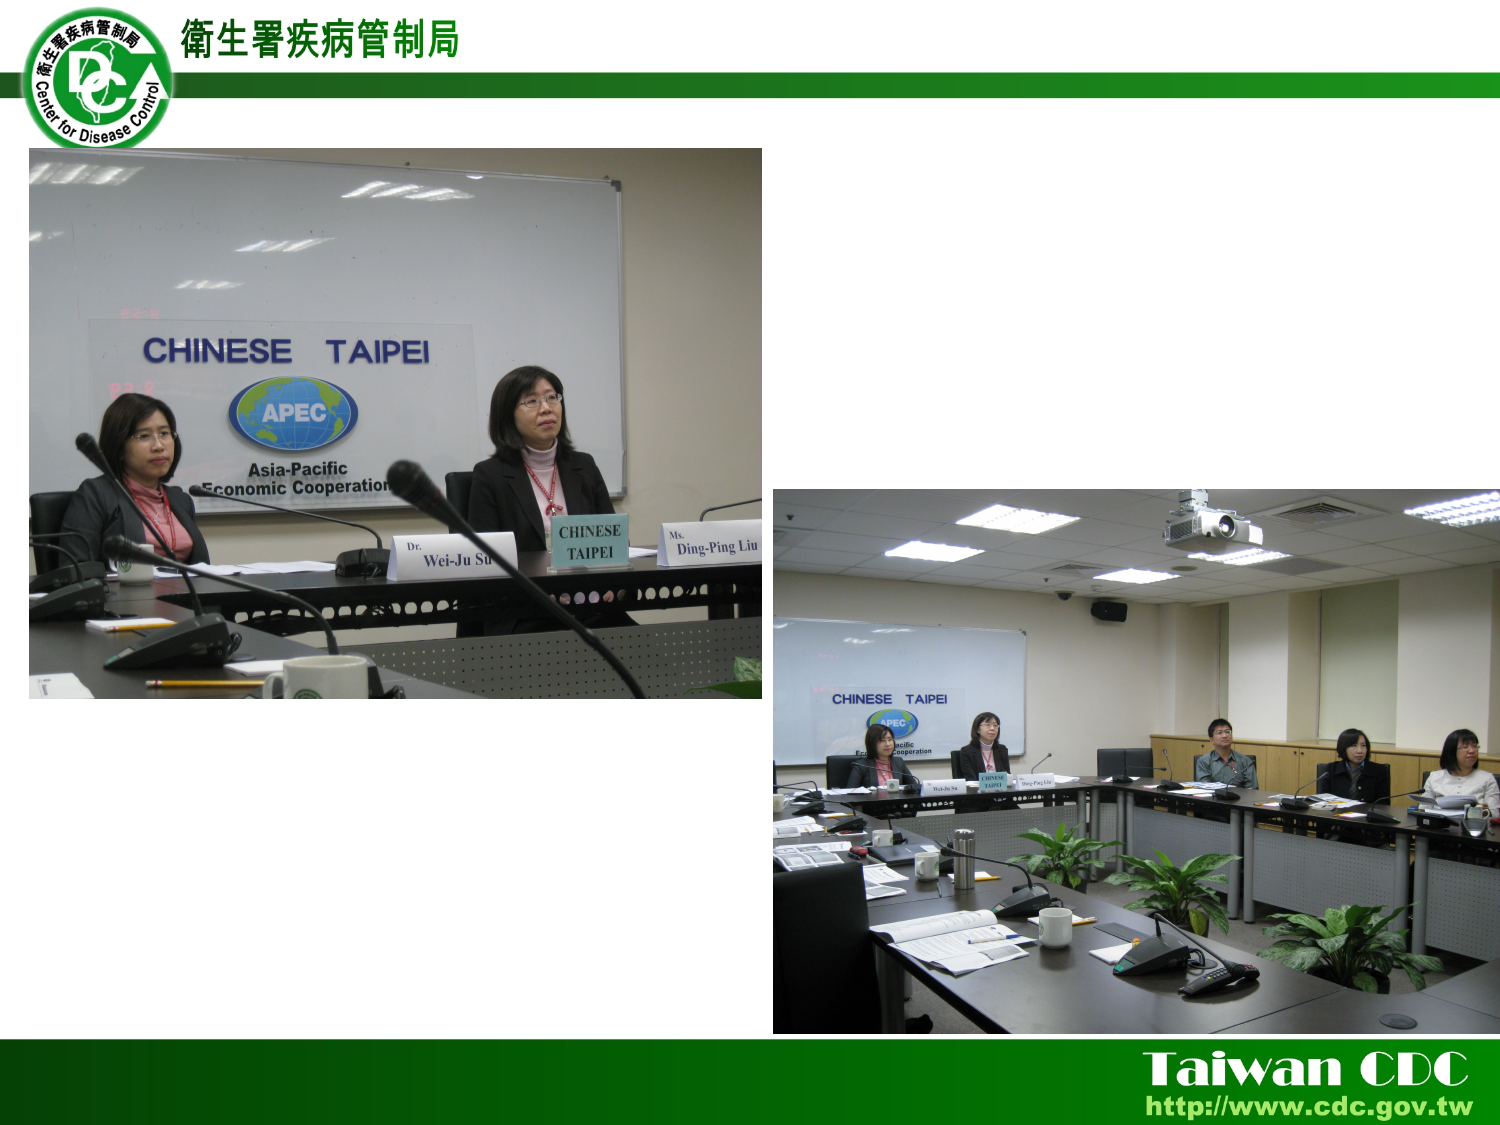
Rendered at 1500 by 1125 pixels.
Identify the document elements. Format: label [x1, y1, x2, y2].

picture [29, 148, 762, 699]
picture [773, 489, 1500, 1034]
